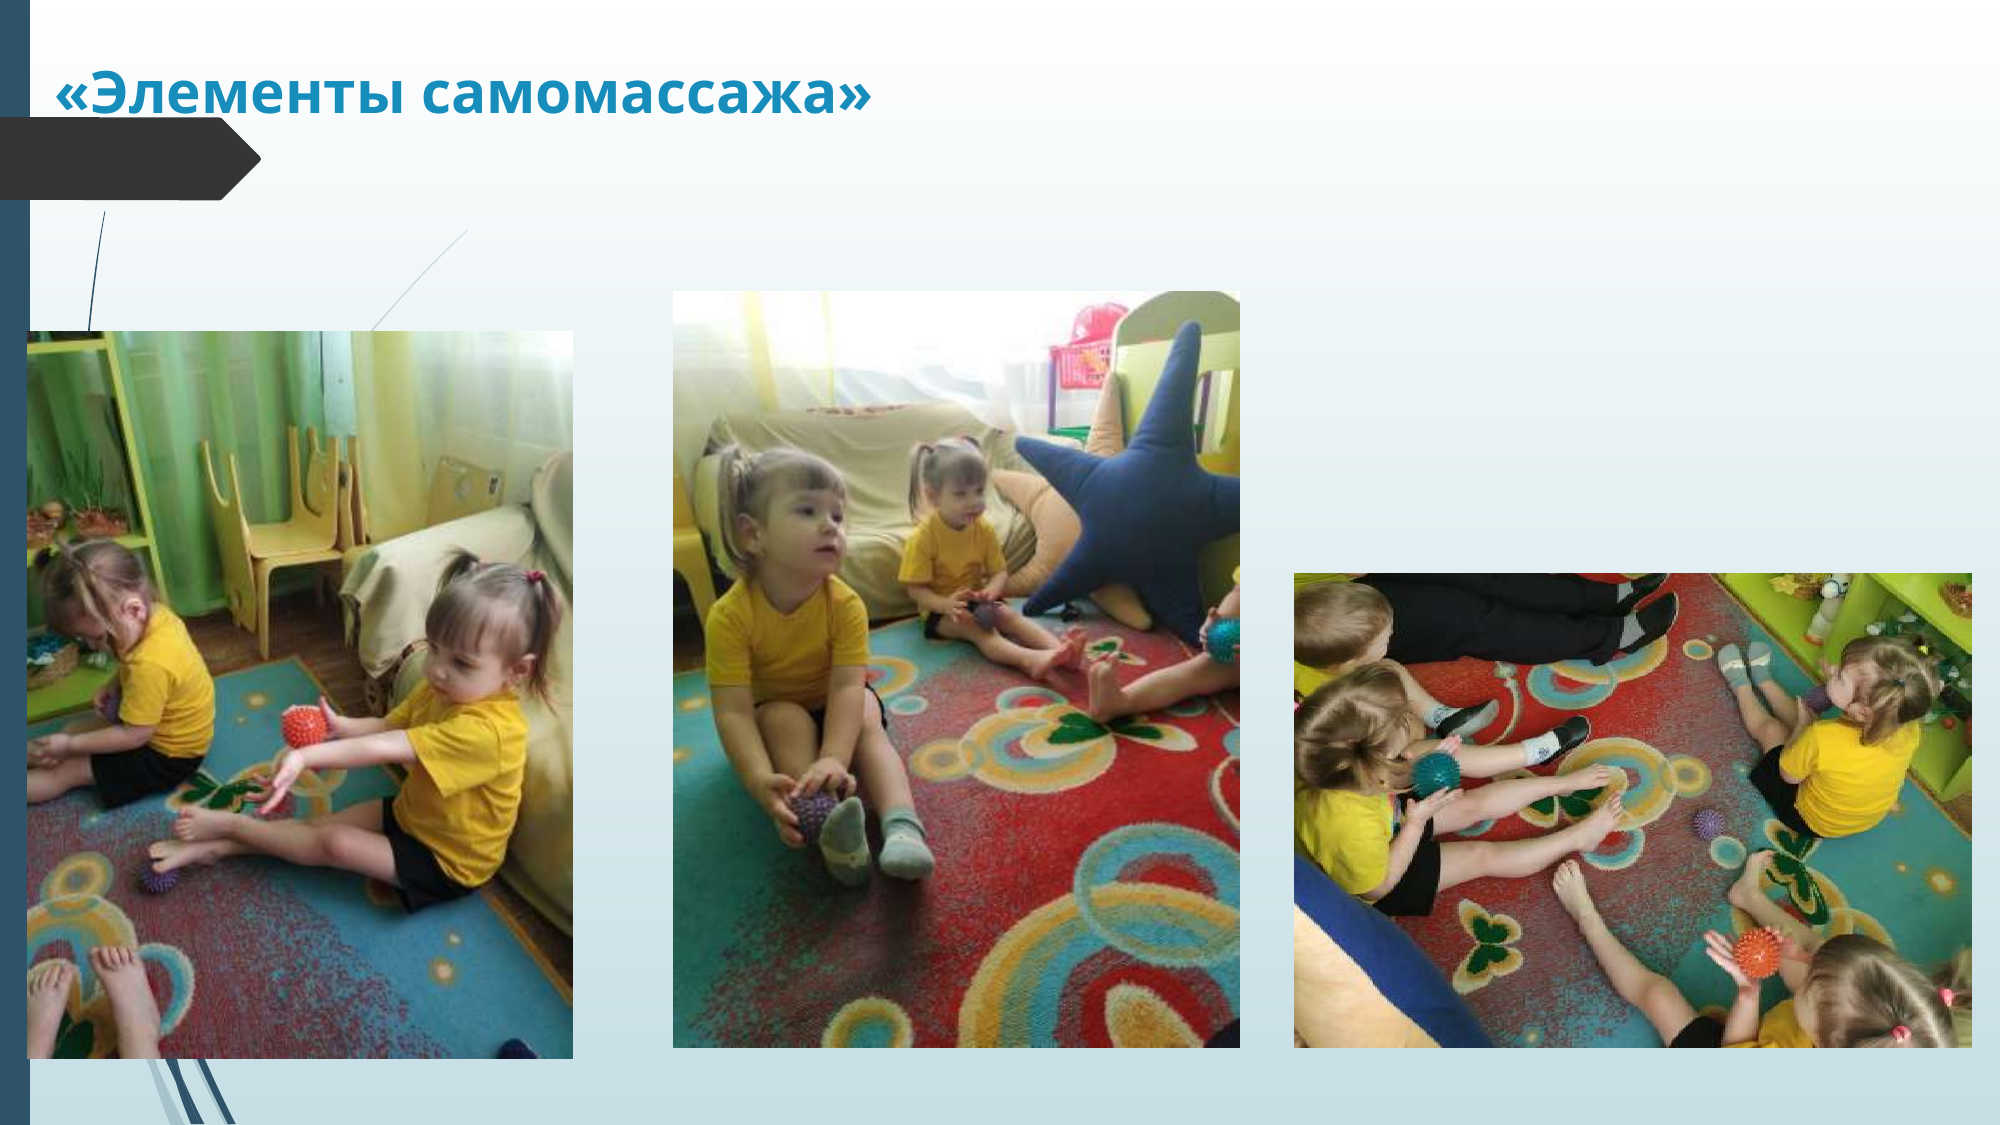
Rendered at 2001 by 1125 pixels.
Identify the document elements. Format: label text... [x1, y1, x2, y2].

picture [1294, 573, 1972, 1048]
title «Элементы самомассажа» [39, 47, 1685, 203]
picture [27, 331, 573, 1059]
picture [673, 291, 1240, 1048]
